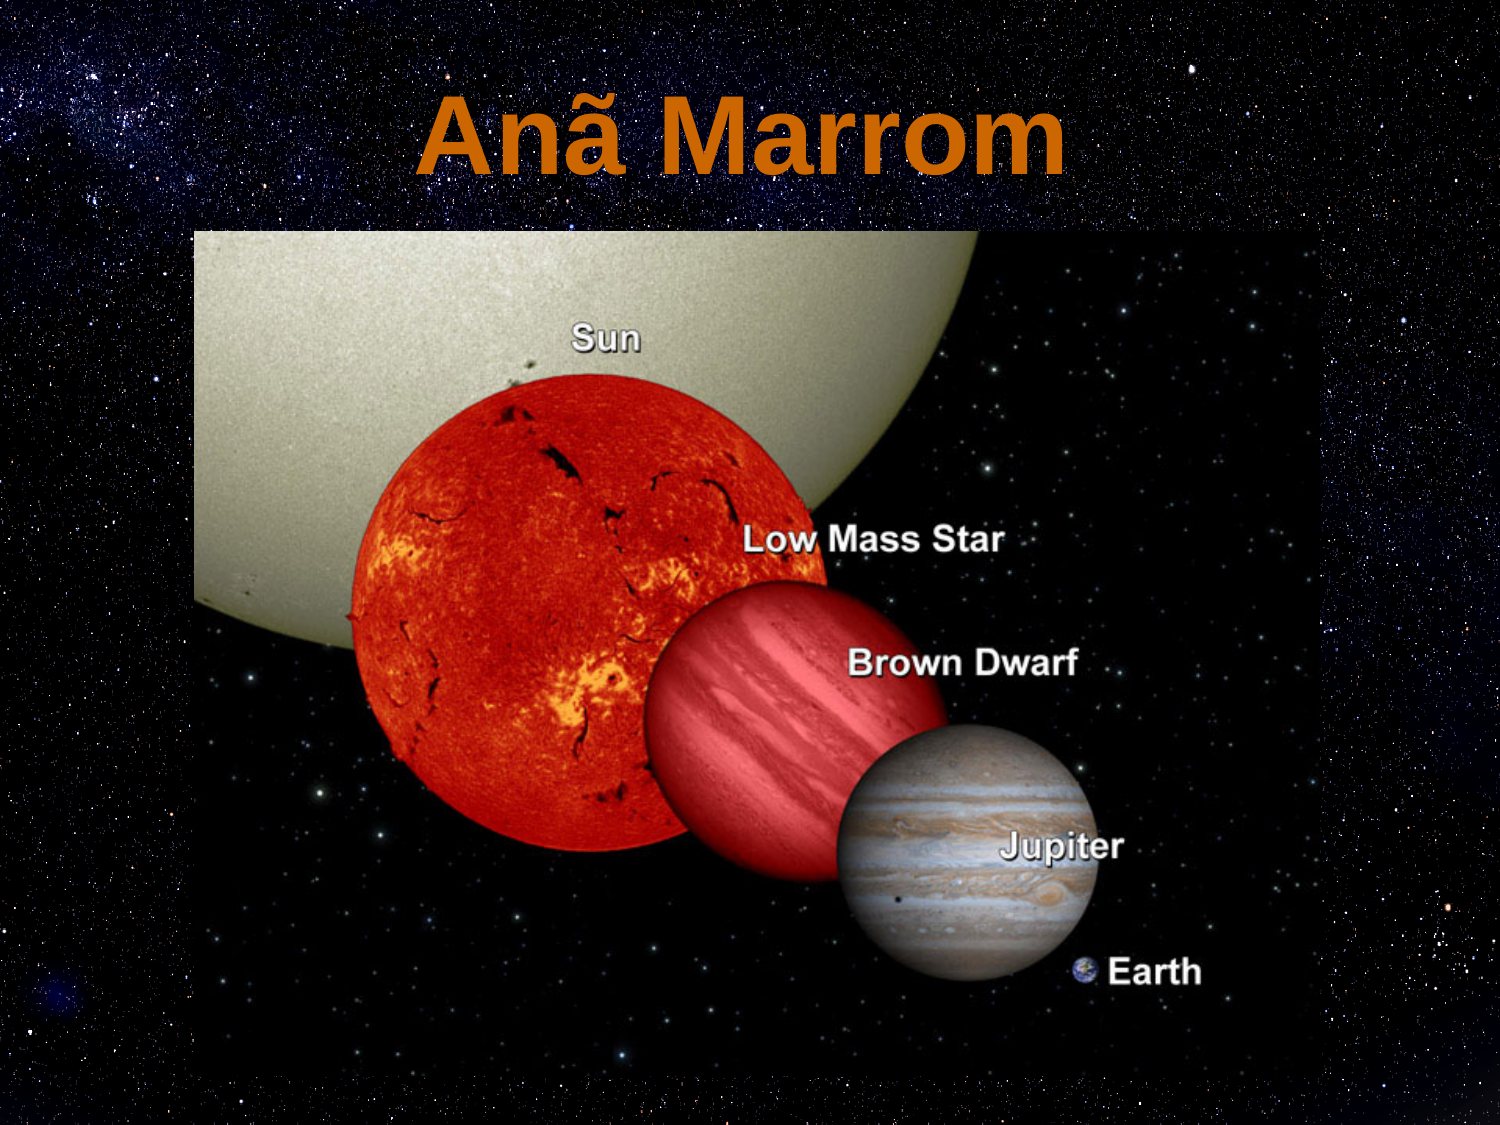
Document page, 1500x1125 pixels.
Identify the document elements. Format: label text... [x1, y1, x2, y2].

picture [0, 0, 1500, 1125]
text_box Anã Marrom [398, 54, 1086, 205]
